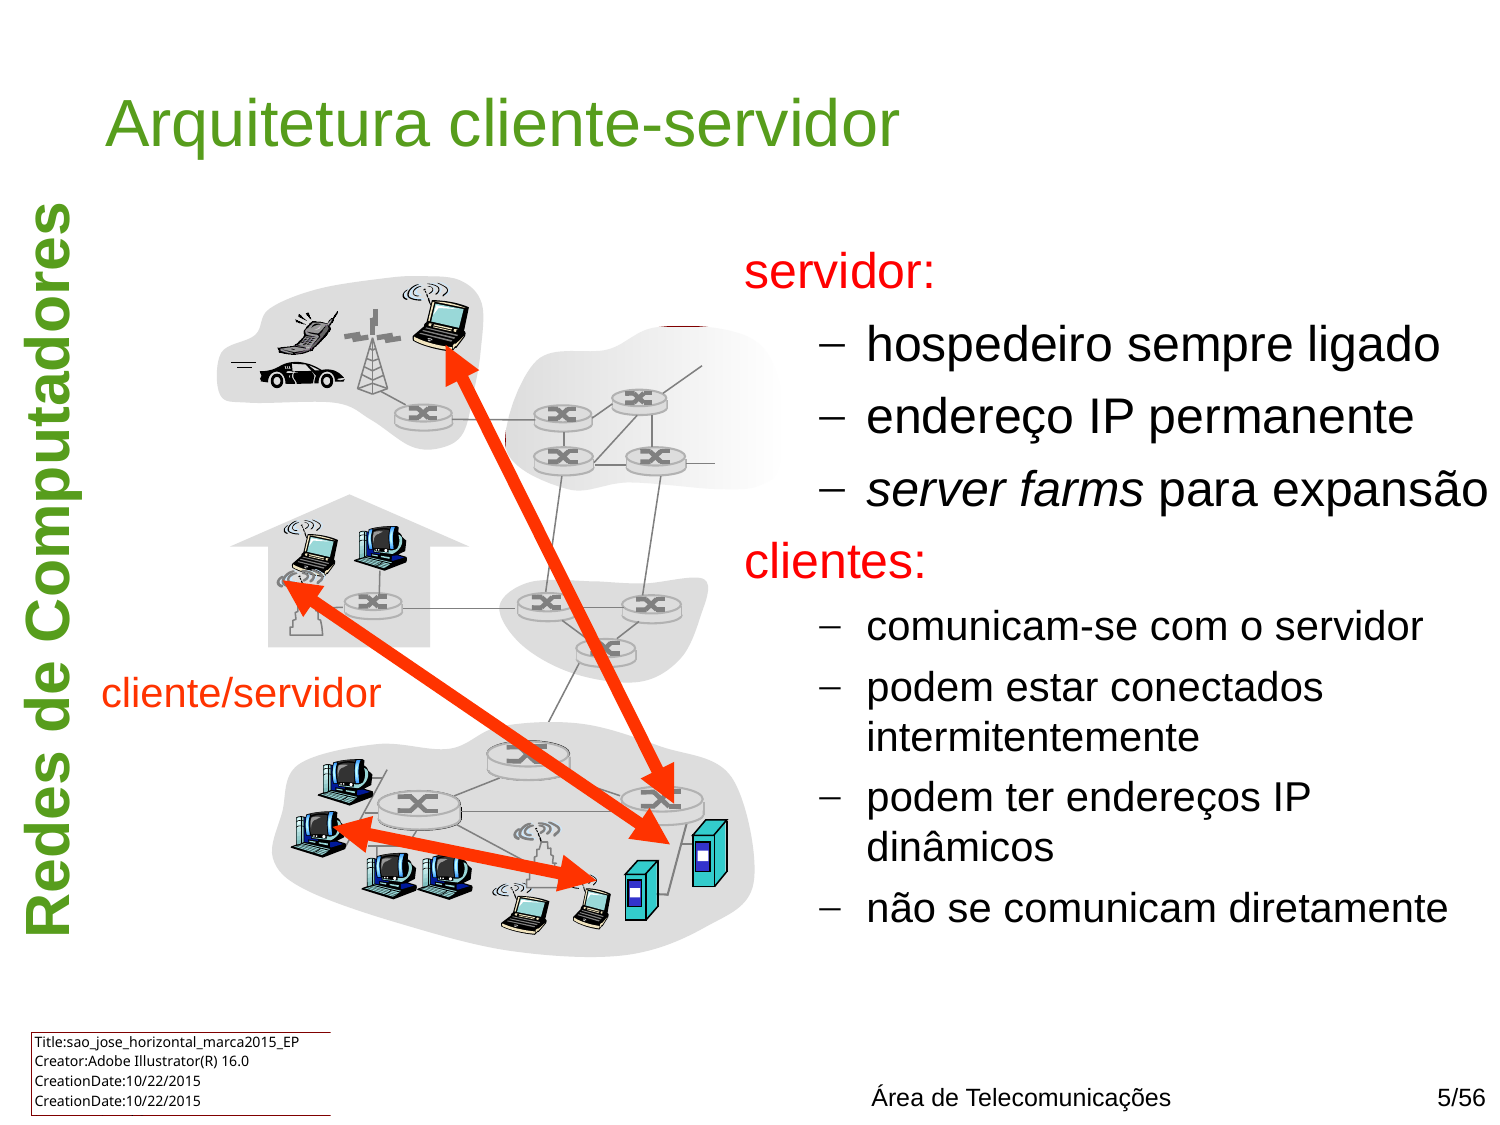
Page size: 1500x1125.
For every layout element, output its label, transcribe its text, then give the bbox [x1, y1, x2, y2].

picture [319, 614, 323, 628]
picture [548, 842, 560, 866]
text_box servidor: hospedeiro sempre ligado endereço IP permanente server farms para expansão clientes: comunicam-se com o servidor podem estar conectados intermitentemente podem ter endereços IP dinâmicos não se comunicam diretamente [729, 231, 1500, 994]
picture [402, 281, 469, 352]
chart [290, 810, 347, 858]
text_box [505, 325, 783, 491]
chart [353, 525, 408, 571]
text_box [271, 729, 755, 958]
text_box [571, 577, 709, 683]
picture [566, 873, 611, 930]
text_box [457, 282, 484, 369]
picture [528, 842, 540, 861]
picture [283, 518, 338, 577]
text_box [469, 372, 478, 387]
text_box [499, 579, 605, 681]
text_box [229, 494, 470, 648]
chart [317, 758, 374, 806]
picture [277, 311, 338, 356]
chart [361, 852, 474, 900]
text_box cliente/servidor [86, 658, 398, 724]
text_box [508, 722, 657, 817]
text_box [216, 276, 471, 450]
picture [259, 358, 345, 389]
picture [492, 881, 550, 935]
title Arquitetura cliente-servidor [90, 30, 1366, 218]
picture [291, 597, 297, 627]
